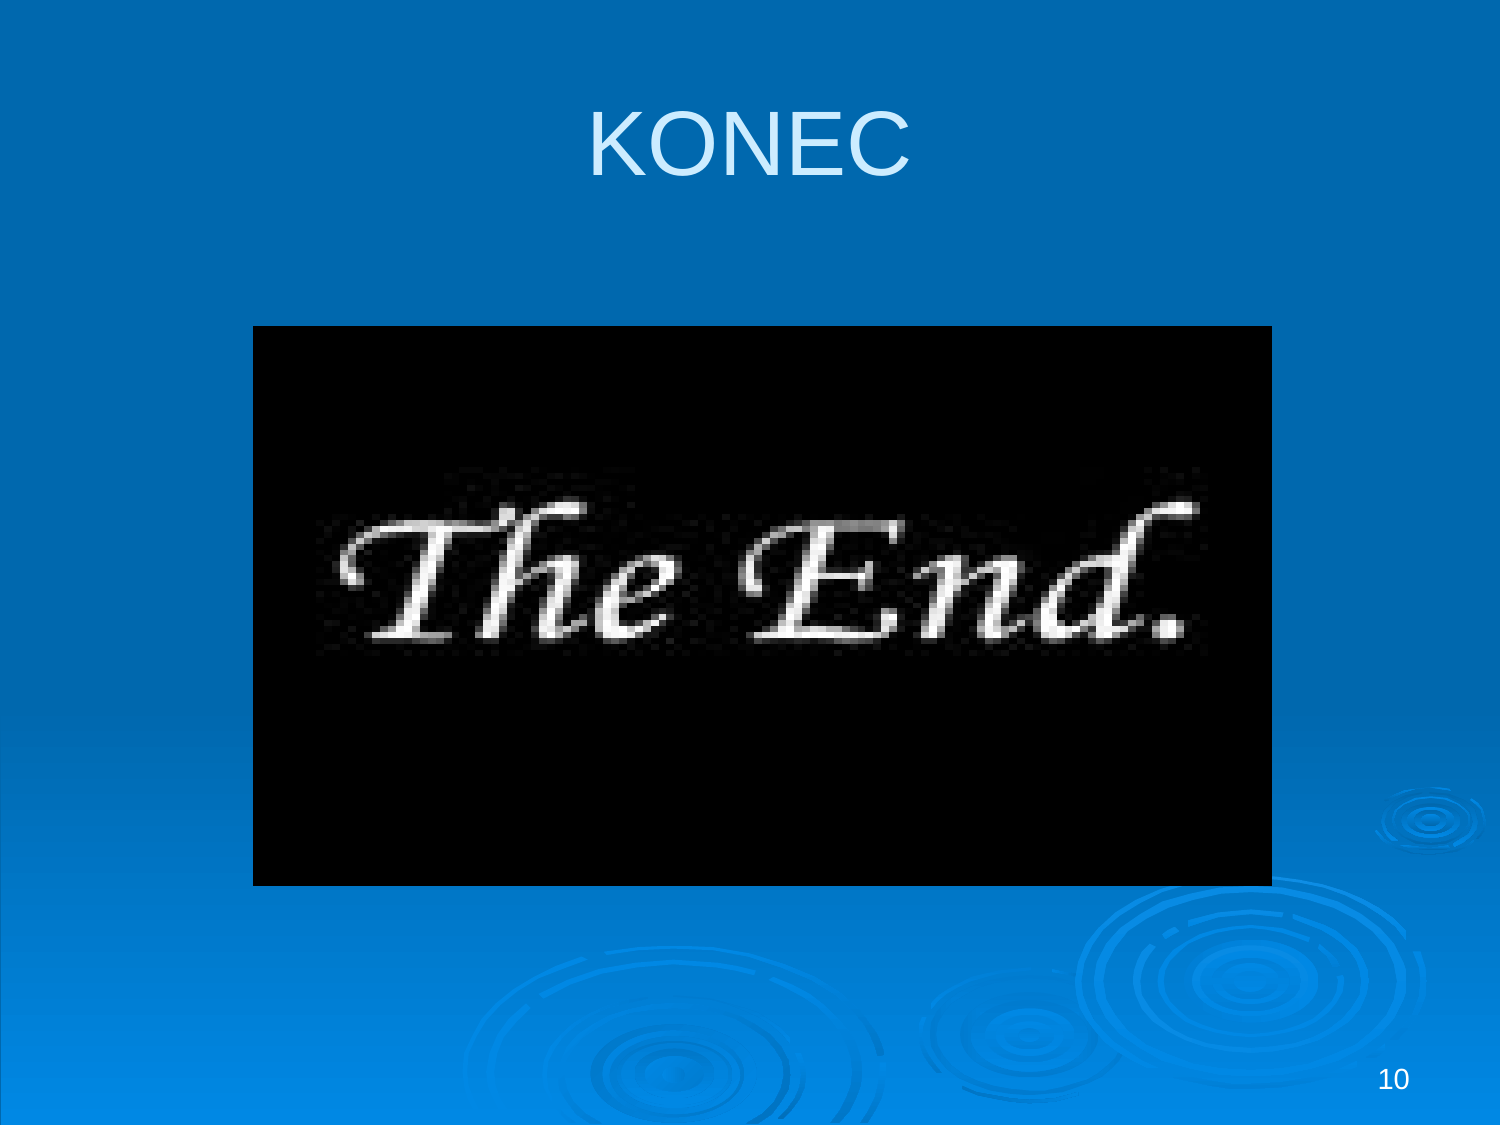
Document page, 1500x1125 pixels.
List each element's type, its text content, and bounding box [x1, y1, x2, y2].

slide_number <number> [1074, 1024, 1425, 1103]
title KONEC [75, 45, 1425, 233]
picture [253, 326, 1272, 886]
